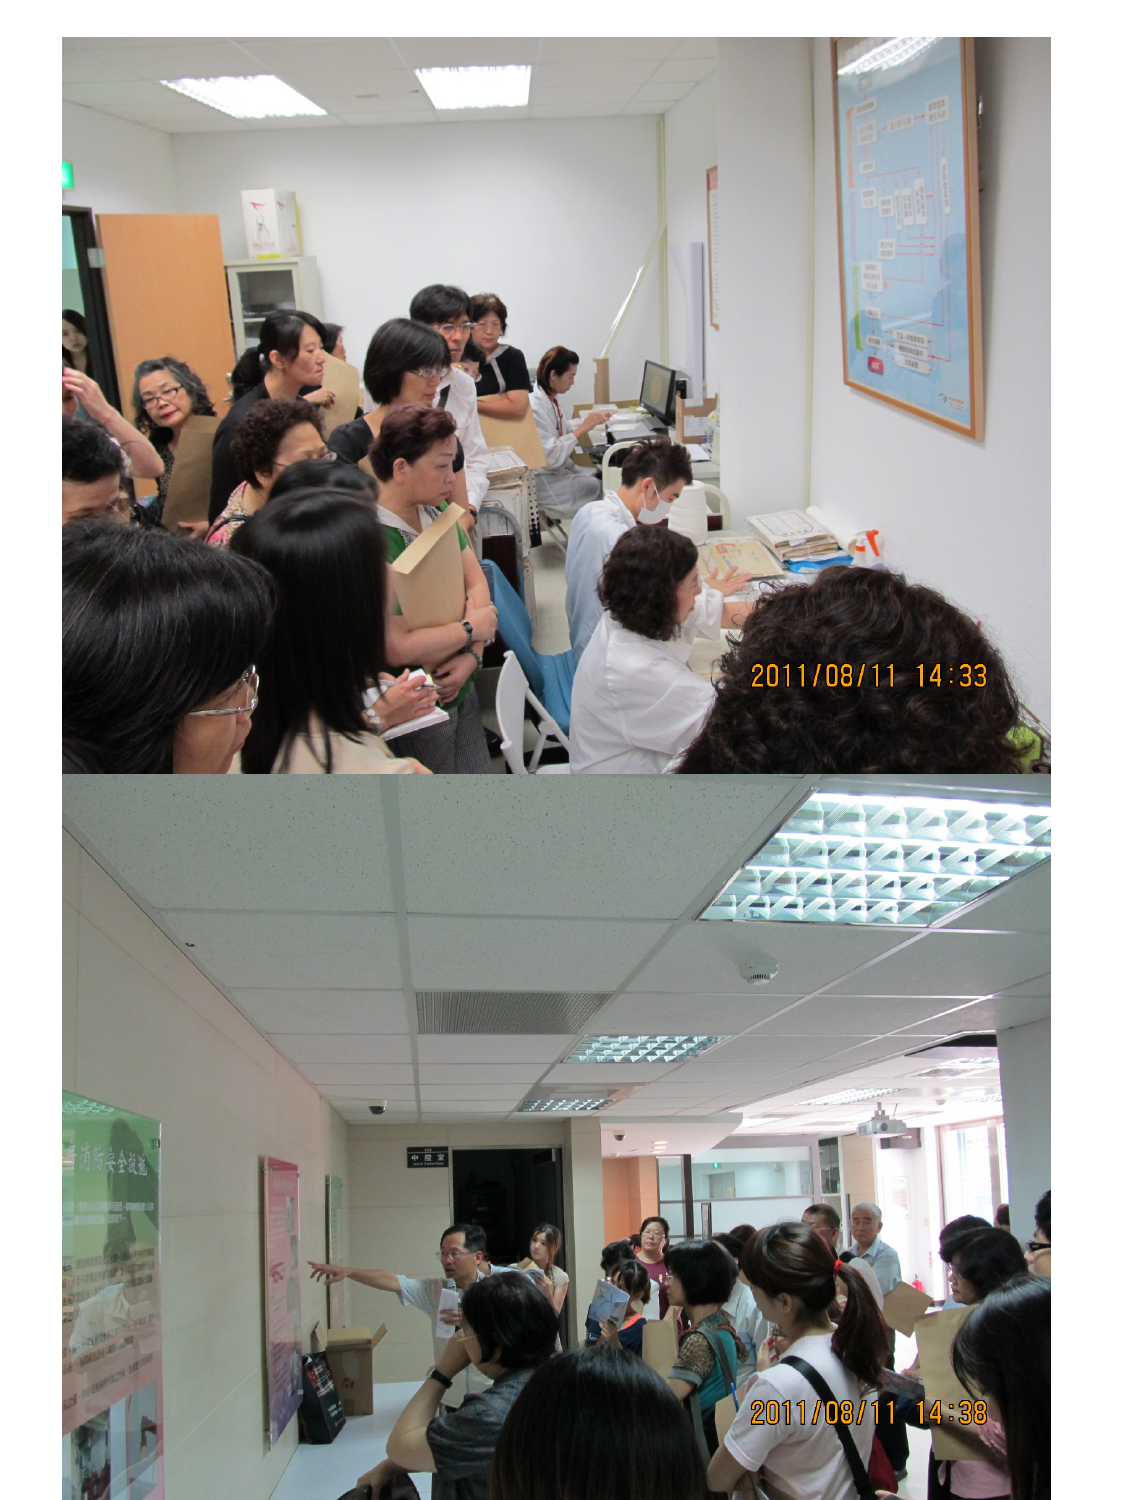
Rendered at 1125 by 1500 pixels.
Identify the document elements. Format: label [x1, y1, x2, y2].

picture [62, 37, 1051, 1500]
